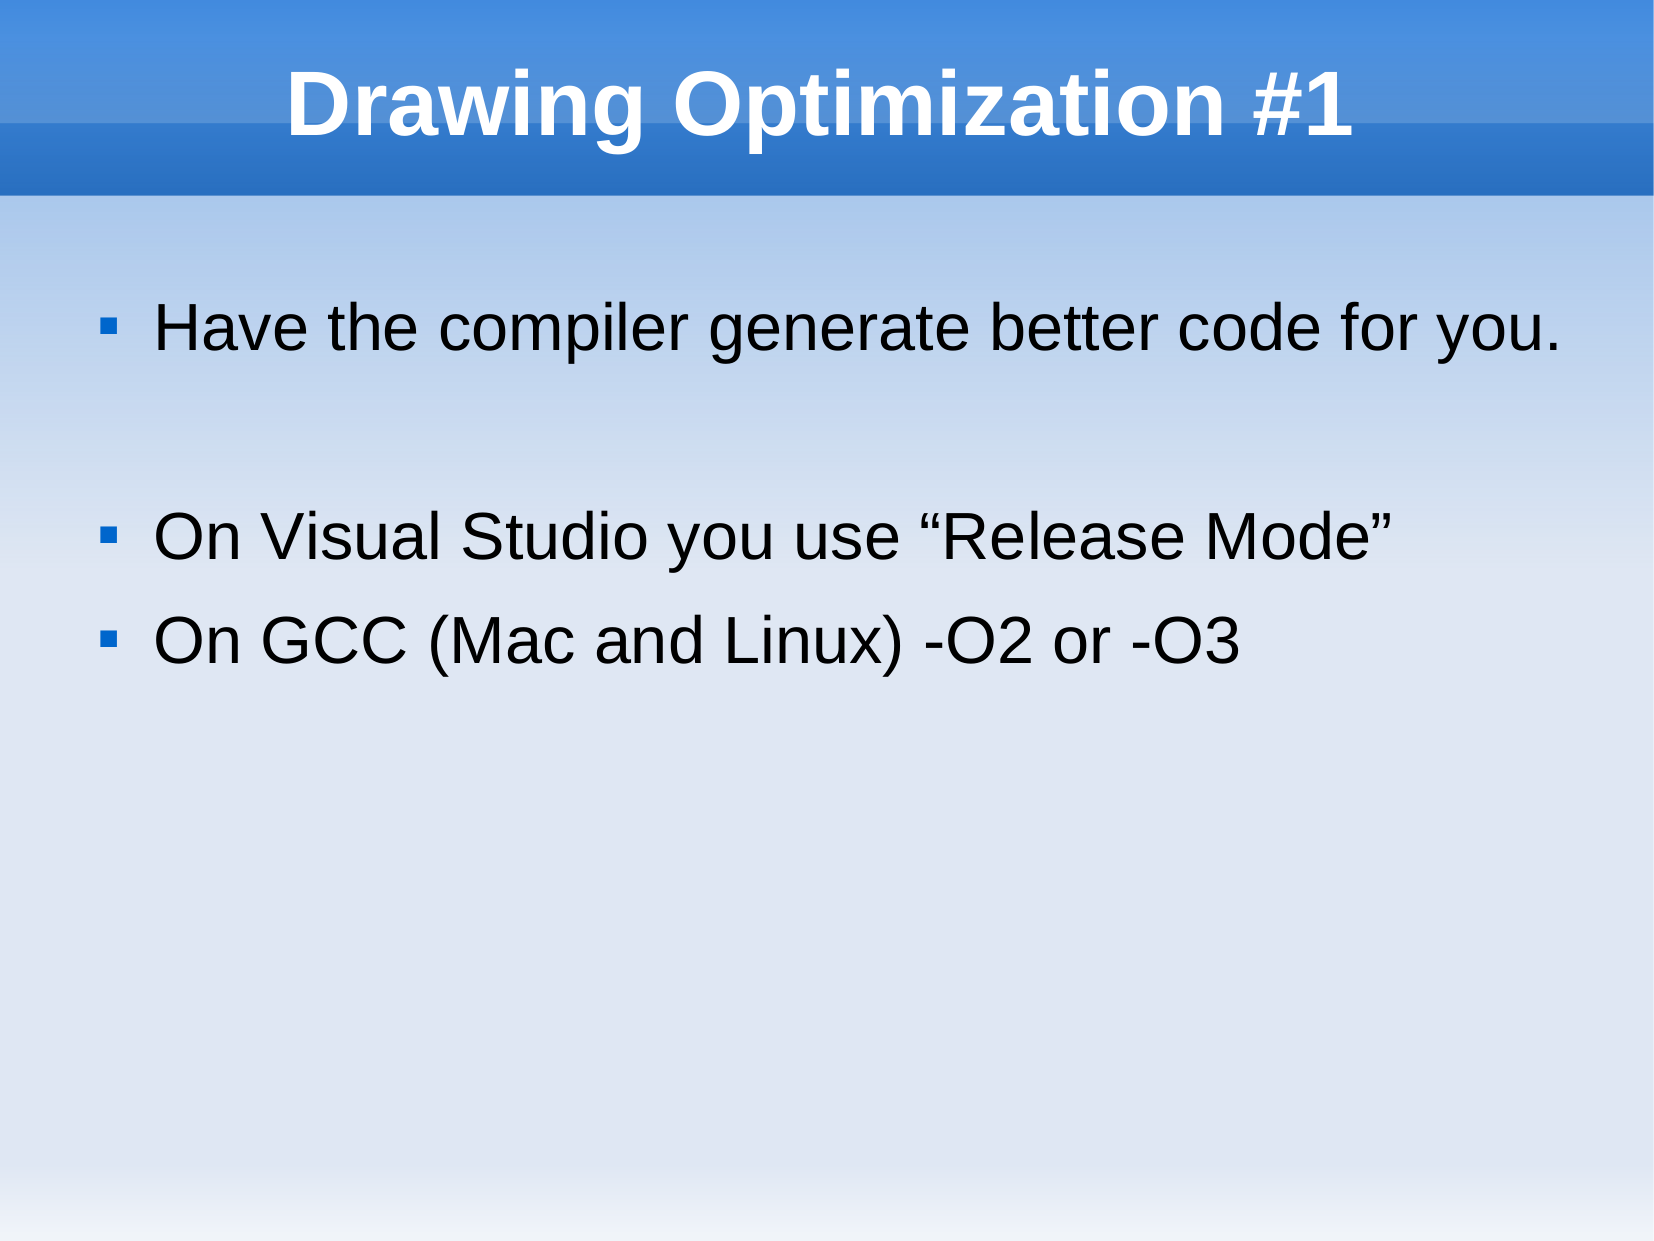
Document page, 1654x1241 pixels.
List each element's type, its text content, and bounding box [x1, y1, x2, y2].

picture [0, 0, 1654, 1241]
title Drawing Optimization #1 [76, 0, 1565, 208]
list Have the compiler generate better code for you. On Visual Studio you use “Release Mode” On GCC (Mac and Linux) -O2 or -O3 [82, 290, 1571, 1109]
